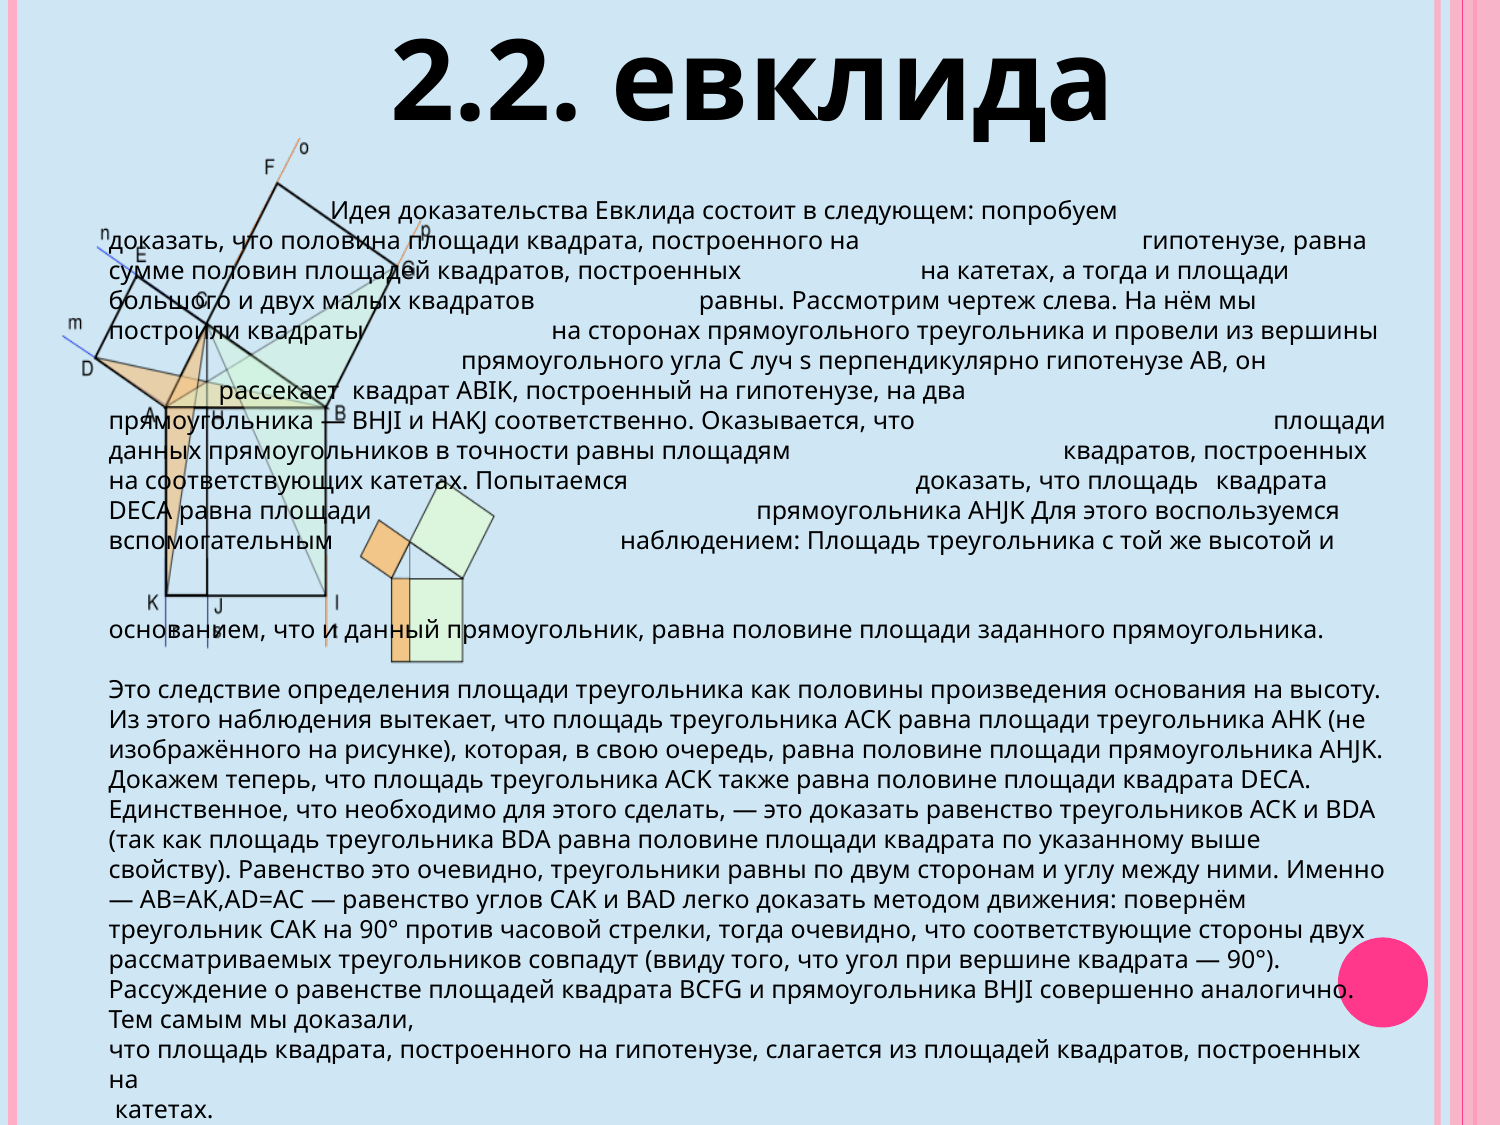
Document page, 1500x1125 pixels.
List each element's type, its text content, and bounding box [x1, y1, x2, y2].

text_box 2.2. евклида [375, 0, 1131, 150]
picture [46, 117, 500, 685]
text_box Идея доказательства Евклида состоит в следующем: попробуем доказать, что половина площади квадрата, построенного на гипотенузе, равна сумме половин площадей квадратов, построенных на катетах, а тогда и площади большого и двух малых квадратов равны. Рассмотрим чертеж слева. На нём мы построили квадраты на сторонах прямоугольного треугольника и провели из вершины прямоугольного угла С луч s перпендикулярно гипотенузе AB, он рассекает квадрат ABIK, построенный на гипотенузе, на два прямоугольника — BHJI и HAKJ соответственно. Оказывается, что площади данных прямоугольников в точности равны площадям квадратов, построенных на соответствующих катетах. Попытаемся доказать, что площадь квадрата DECA равна площади прямоугольника AHJK Для этого воспользуемся вспомогательным наблюдением: Площадь треугольника с той же высотой и основанием, что и данный прямоугольник, равна половине площади заданного прямоугольника. Это следствие определения площади треугольника как половины произведения основания на высоту. Из этого наблюдения вытекает, что площадь треугольника ACK равна площади треугольника AHK (не изображённого на рисунке), которая, в свою очередь, равна половине площади прямоугольника AHJK. Докажем теперь, что площадь треугольника ACK также равна половине площади квадрата DECA. Единственное, что необходимо для этого сделать, — это доказать равенство треугольников ACK и BDA (так как площадь треугольника BDA равна половине площади квадрата по указанному выше свойству). Равенство это очевидно, треугольники равны по двум сторонам и углу между ними. Именно — AB=AK,AD=AC — равенство углов CAK и BAD легко доказать методом движения: повернём треугольник CAK на 90° против часовой стрелки, тогда очевидно, что соответствующие стороны двух рассматриваемых треугольников совпадут (ввиду того, что угол при вершине квадрата — 90°). Рассуждение о равенстве площадей квадрата BCFG и прямоугольника BHJI совершенно аналогично. Тем самым мы доказали, что площадь квадрата, построенного на гипотенузе, слагается из площадей квадратов, построенных на катетах. [93, 187, 1407, 1125]
